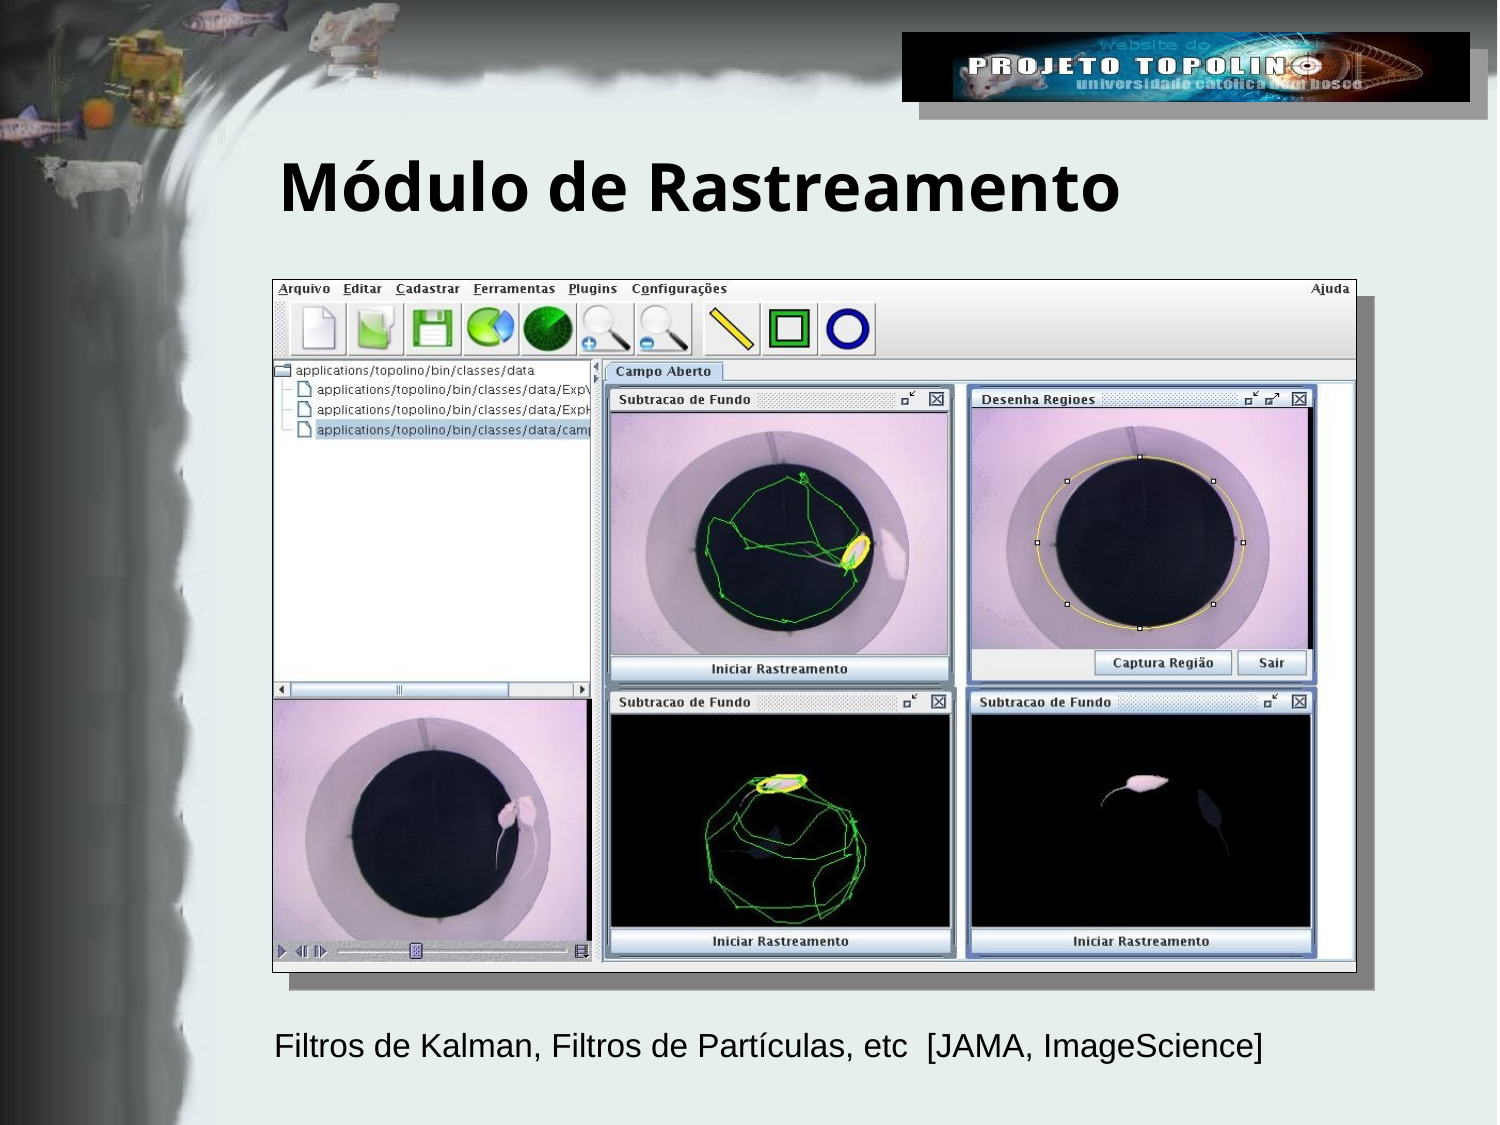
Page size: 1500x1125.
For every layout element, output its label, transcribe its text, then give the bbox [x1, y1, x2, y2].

picture [0, 0, 1498, 1125]
title Módulo de Rastreamento [263, 91, 1500, 279]
text_box Filtros de Kalman, Filtros de Partículas, etc [JAMA, ImageScience] [274, 1029, 1376, 1080]
